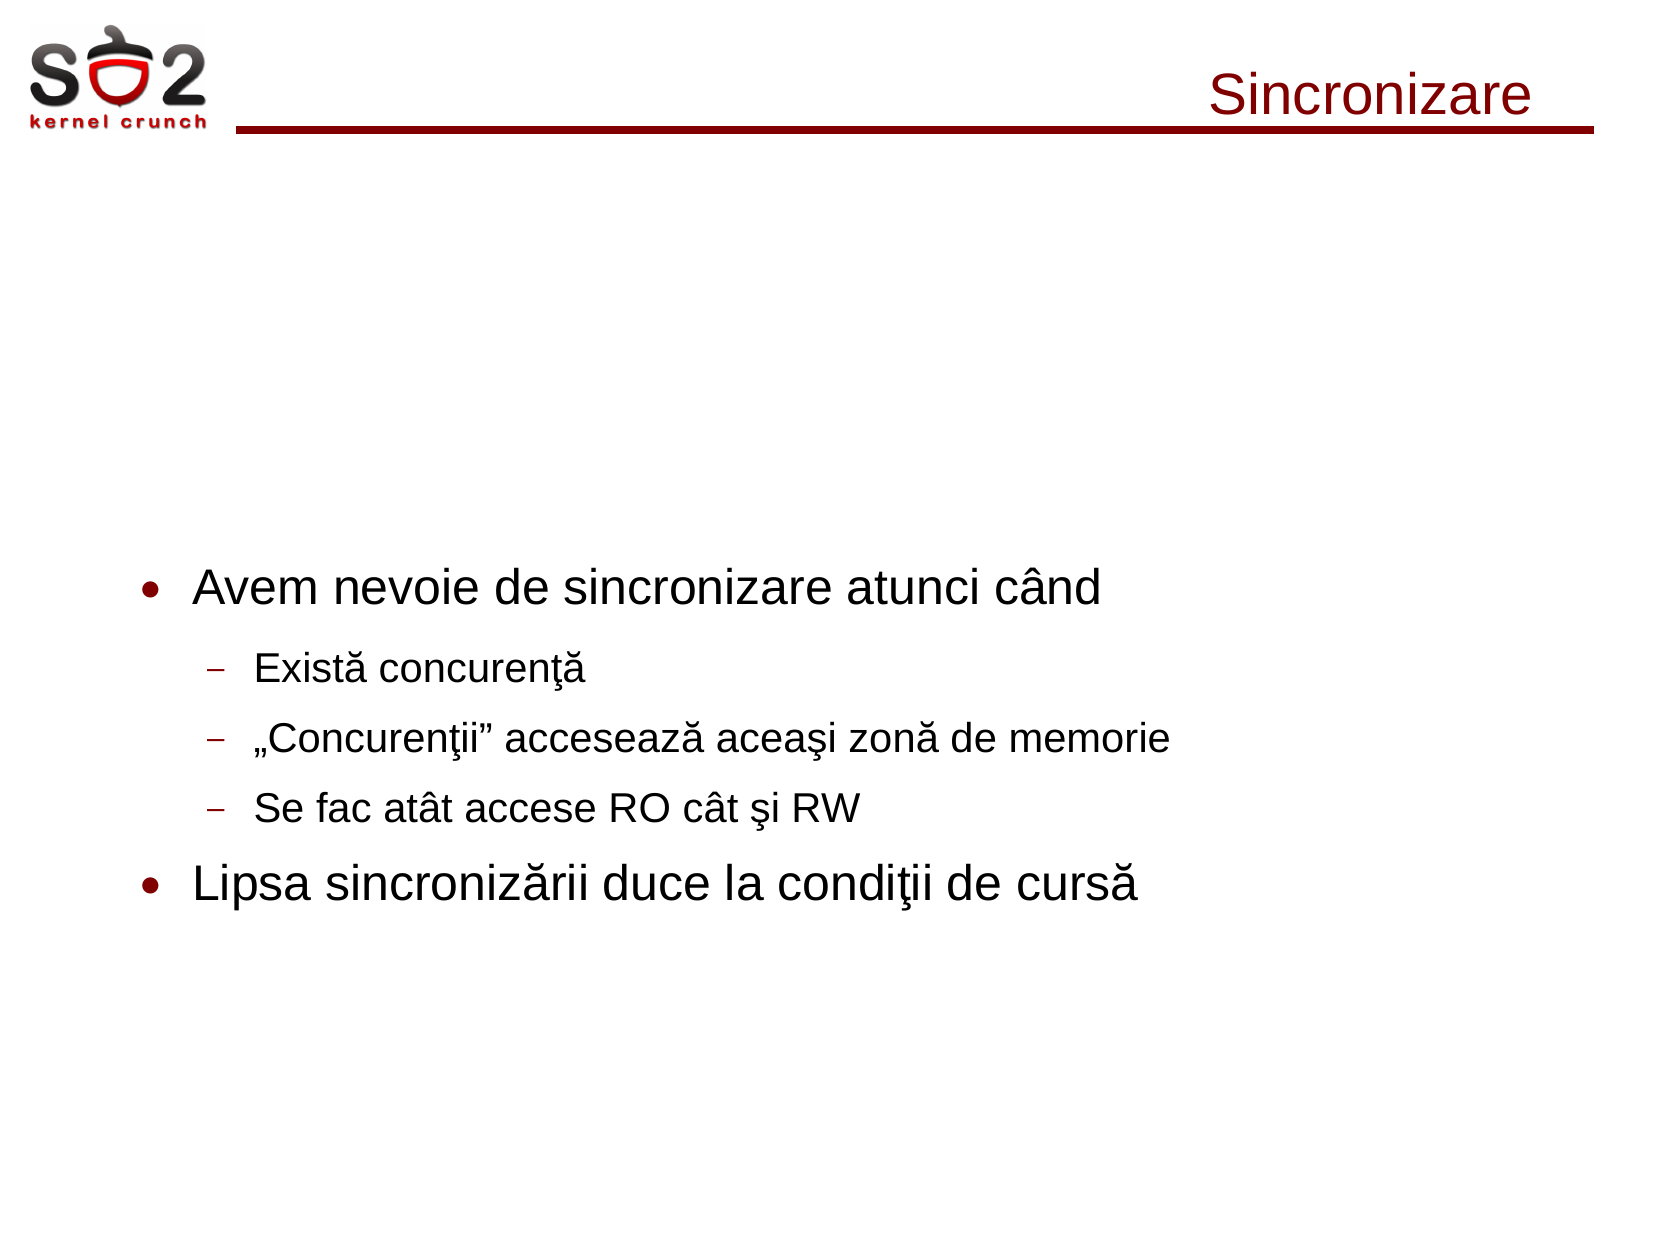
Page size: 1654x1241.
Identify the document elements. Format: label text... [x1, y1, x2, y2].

picture [29, 23, 121, 130]
title Sincronizare [121, 11, 1534, 178]
list Avem nevoie de sincronizare atunci când Există concurenţă „Concurenţii” accesează aceaşi zonă de memorie Se fac atât accese RO cât şi RW Lipsa sincronizării duce la condiţii de cursă [121, 344, 1534, 1126]
